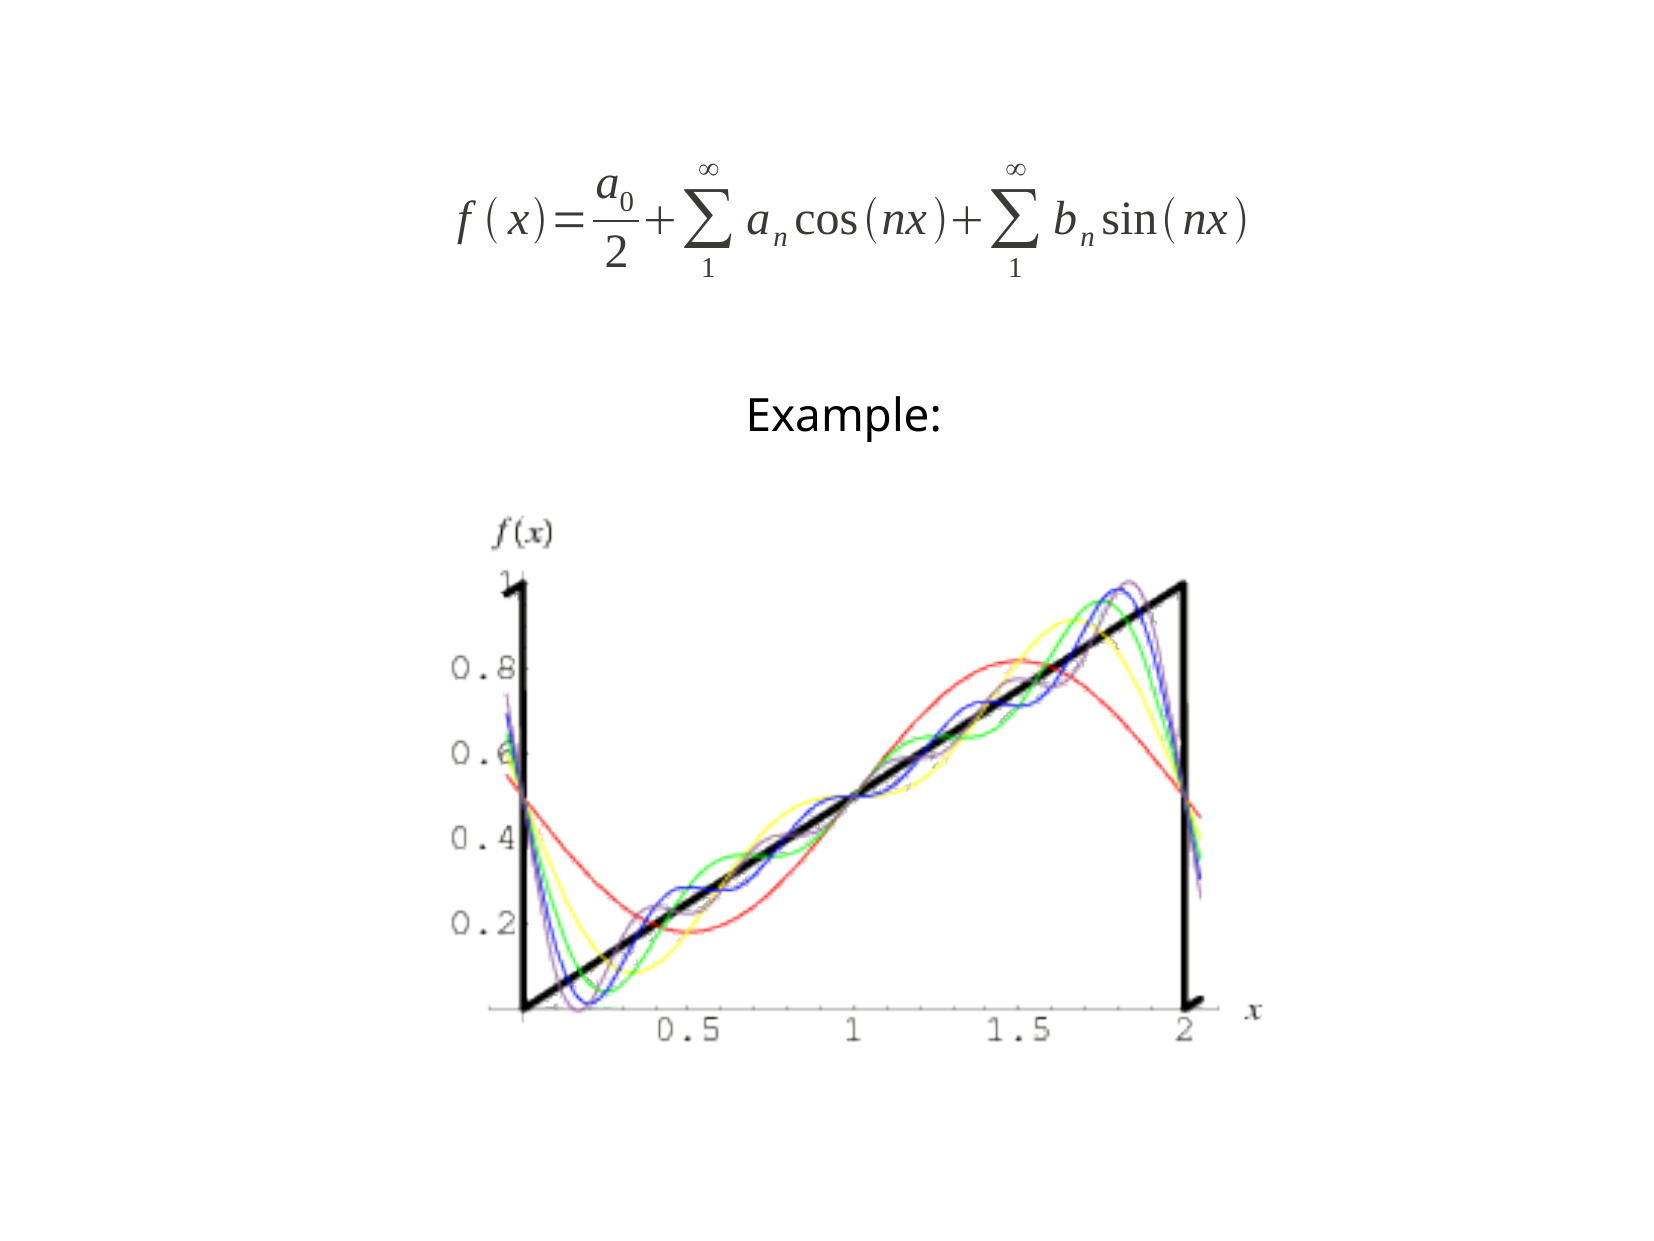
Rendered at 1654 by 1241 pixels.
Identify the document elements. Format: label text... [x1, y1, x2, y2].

picture [416, 504, 1303, 1054]
chart [432, 153, 1260, 284]
text_box Example: [187, 375, 1501, 454]
